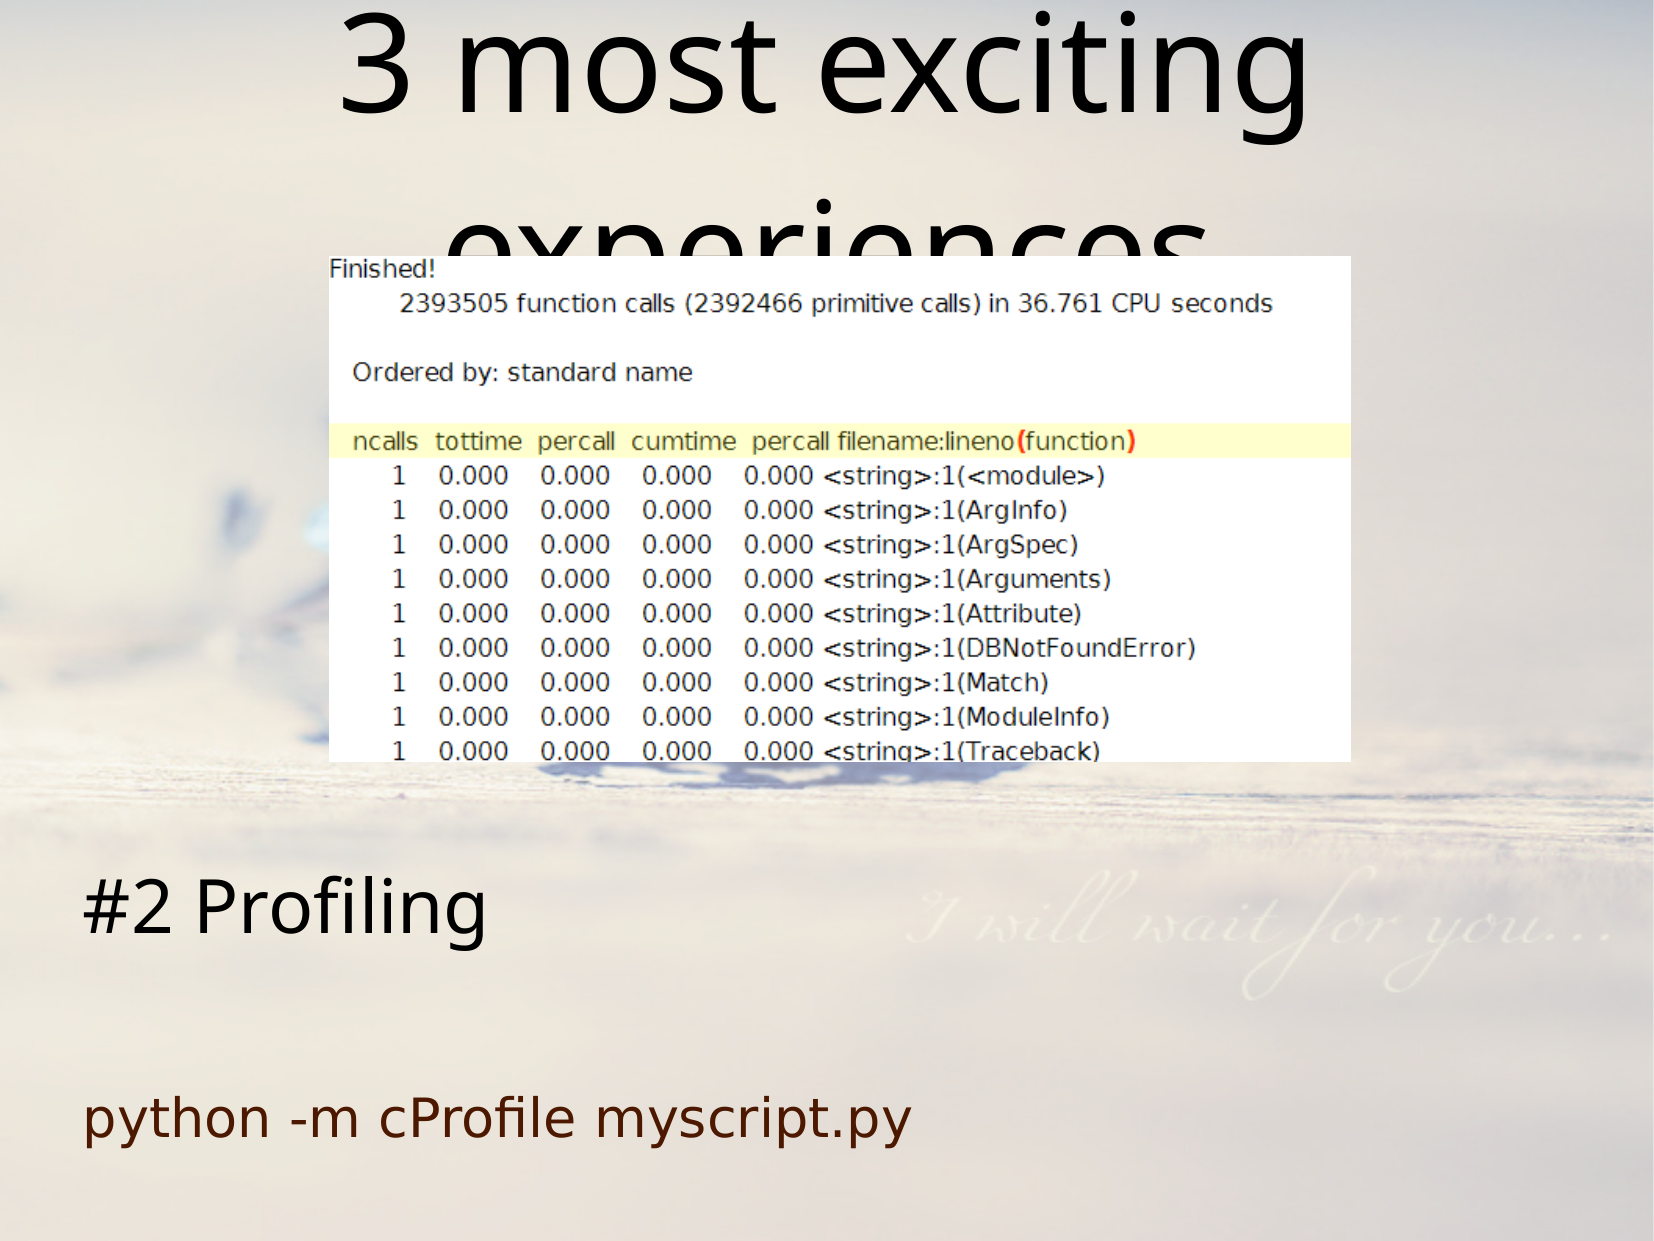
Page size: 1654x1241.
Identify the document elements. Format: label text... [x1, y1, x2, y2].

picture [0, 0, 1654, 1241]
subtitle #2 Profiling python -m cProfile myscript.py [82, 297, 1571, 1102]
title 3 most exciting experiences [82, 49, 1571, 257]
